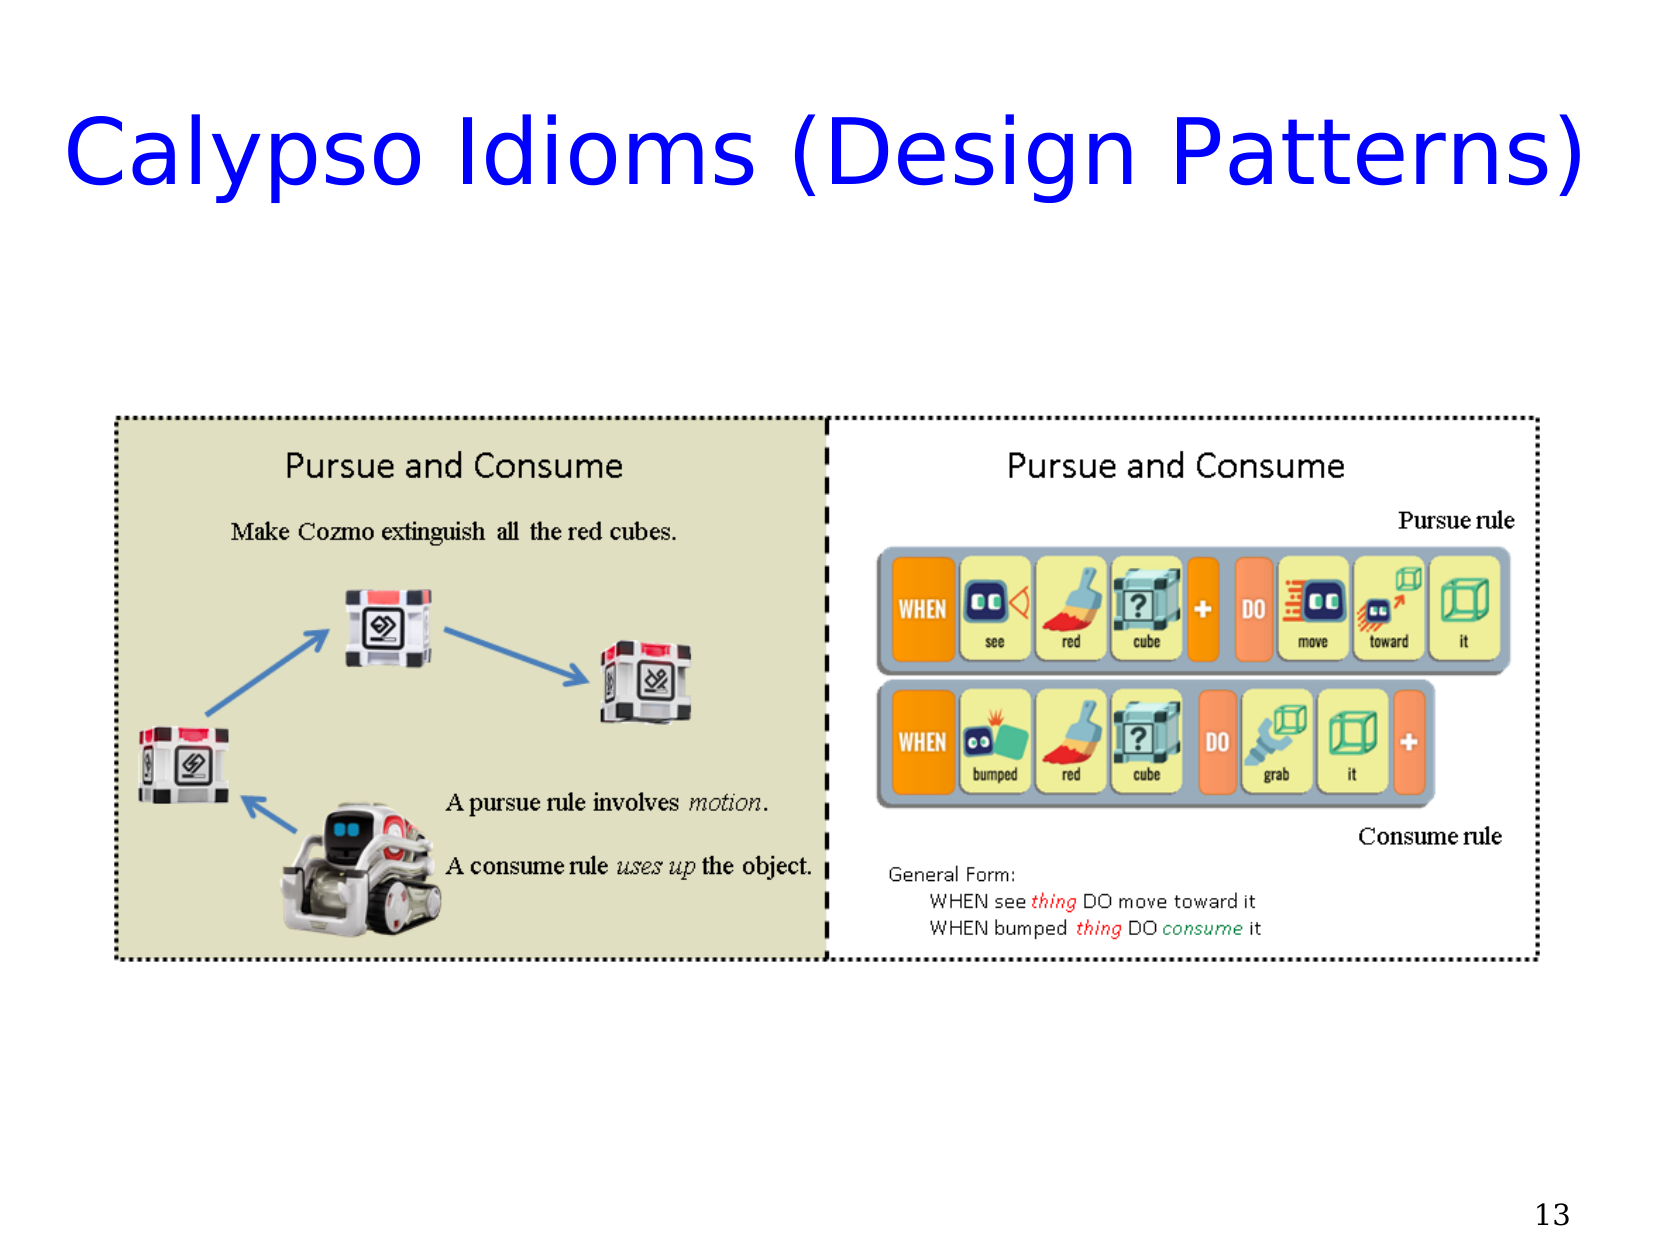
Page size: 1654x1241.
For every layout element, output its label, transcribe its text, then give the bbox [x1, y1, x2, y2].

picture [82, 290, 1571, 1109]
title Calypso Idioms (Design Patterns) [0, 45, 1654, 261]
